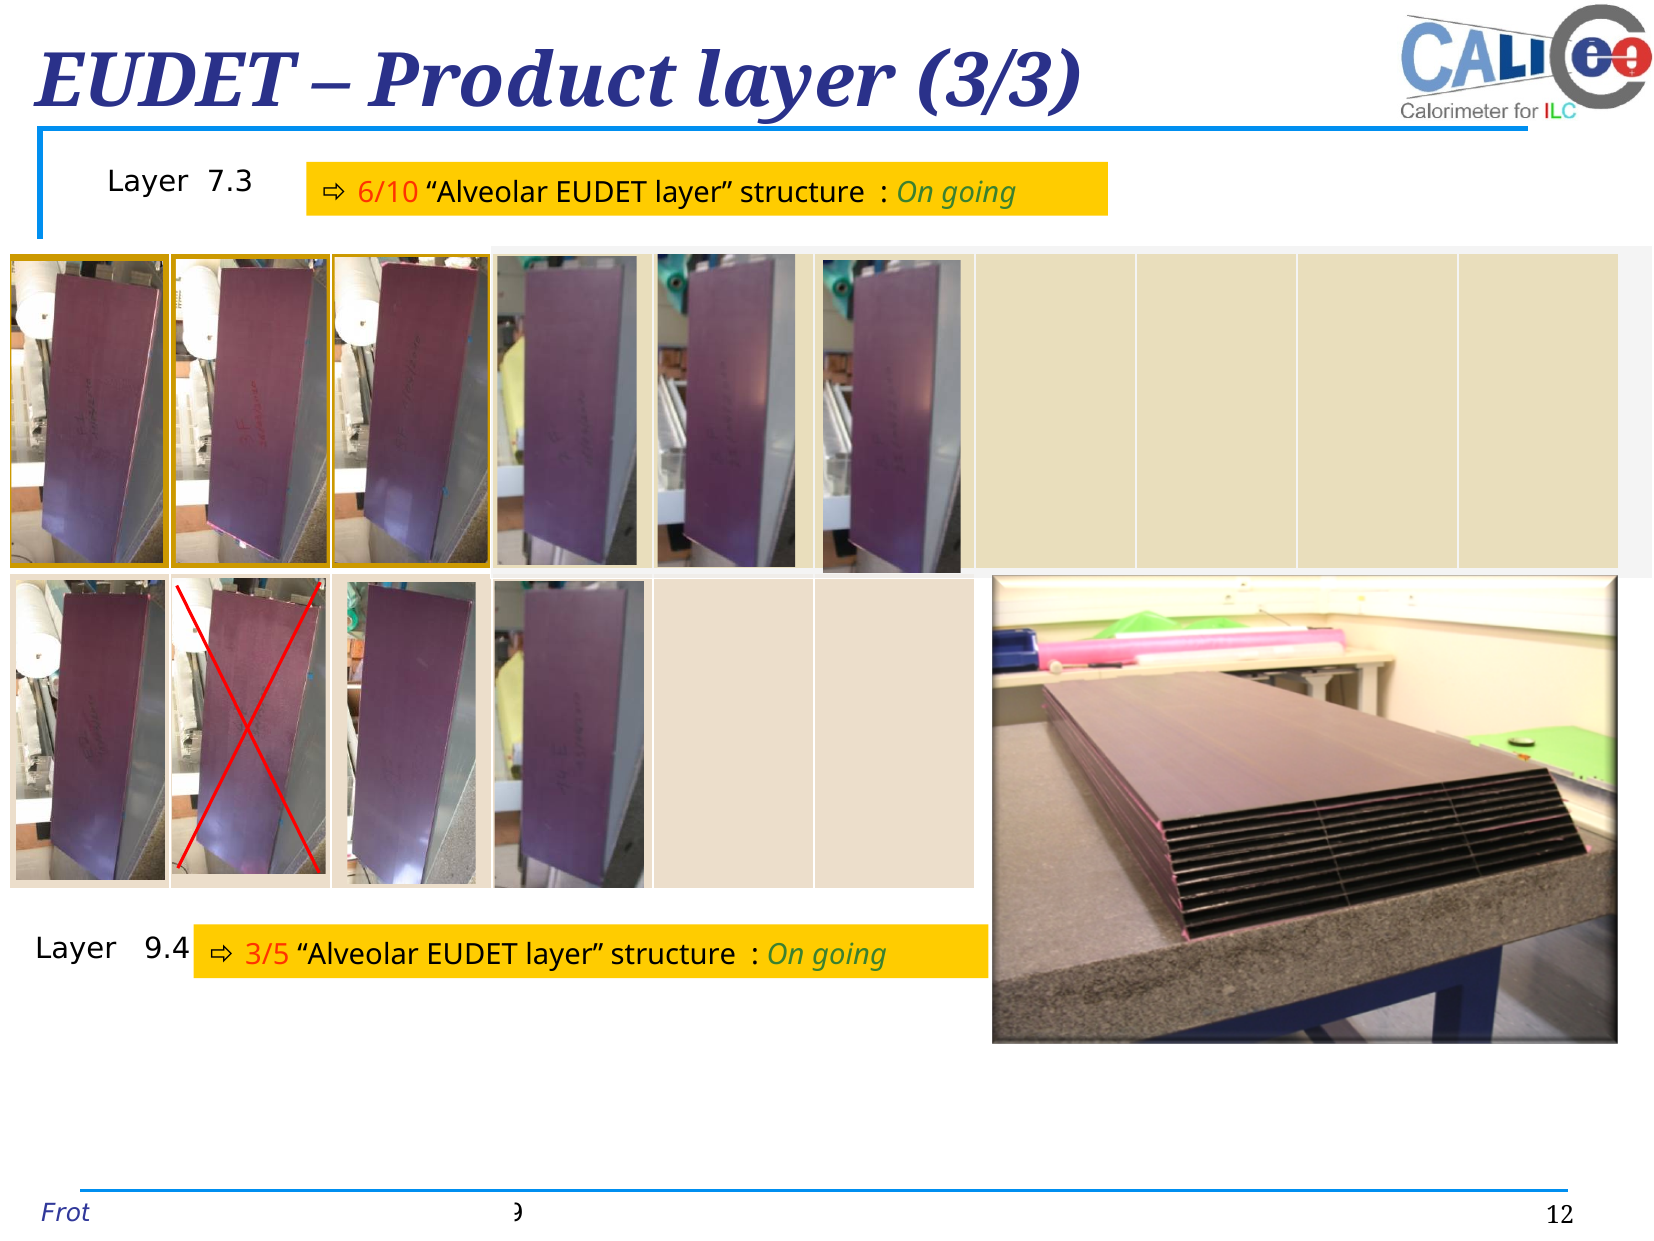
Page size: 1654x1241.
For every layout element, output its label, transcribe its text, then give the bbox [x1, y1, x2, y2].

text_box Layer 7.3 [92, 156, 269, 206]
picture [11, 261, 163, 563]
picture [990, 573, 1620, 1047]
picture [172, 578, 326, 874]
picture [347, 582, 476, 884]
picture [16, 580, 165, 880]
text_box [171, 574, 330, 888]
text_box [10, 254, 169, 568]
title EUDET – Product layer (3/3) [20, 19, 1510, 226]
picture [1397, 0, 1654, 121]
text_box  6/10 “Alveolar EUDET layer” structure : On going [306, 161, 1108, 216]
text_box [10, 574, 169, 888]
picture [823, 260, 961, 573]
picture [657, 254, 796, 567]
text_box [332, 245, 1653, 905]
picture [497, 256, 637, 565]
text_box  3/5 “Alveolar EUDET layer” structure : On going [193, 924, 989, 979]
text_box <number> [1203, 1157, 1589, 1241]
text_box Layer 9.4 [20, 923, 206, 973]
picture [334, 257, 488, 563]
text_box [171, 254, 330, 568]
picture [175, 259, 327, 563]
picture [494, 581, 644, 888]
